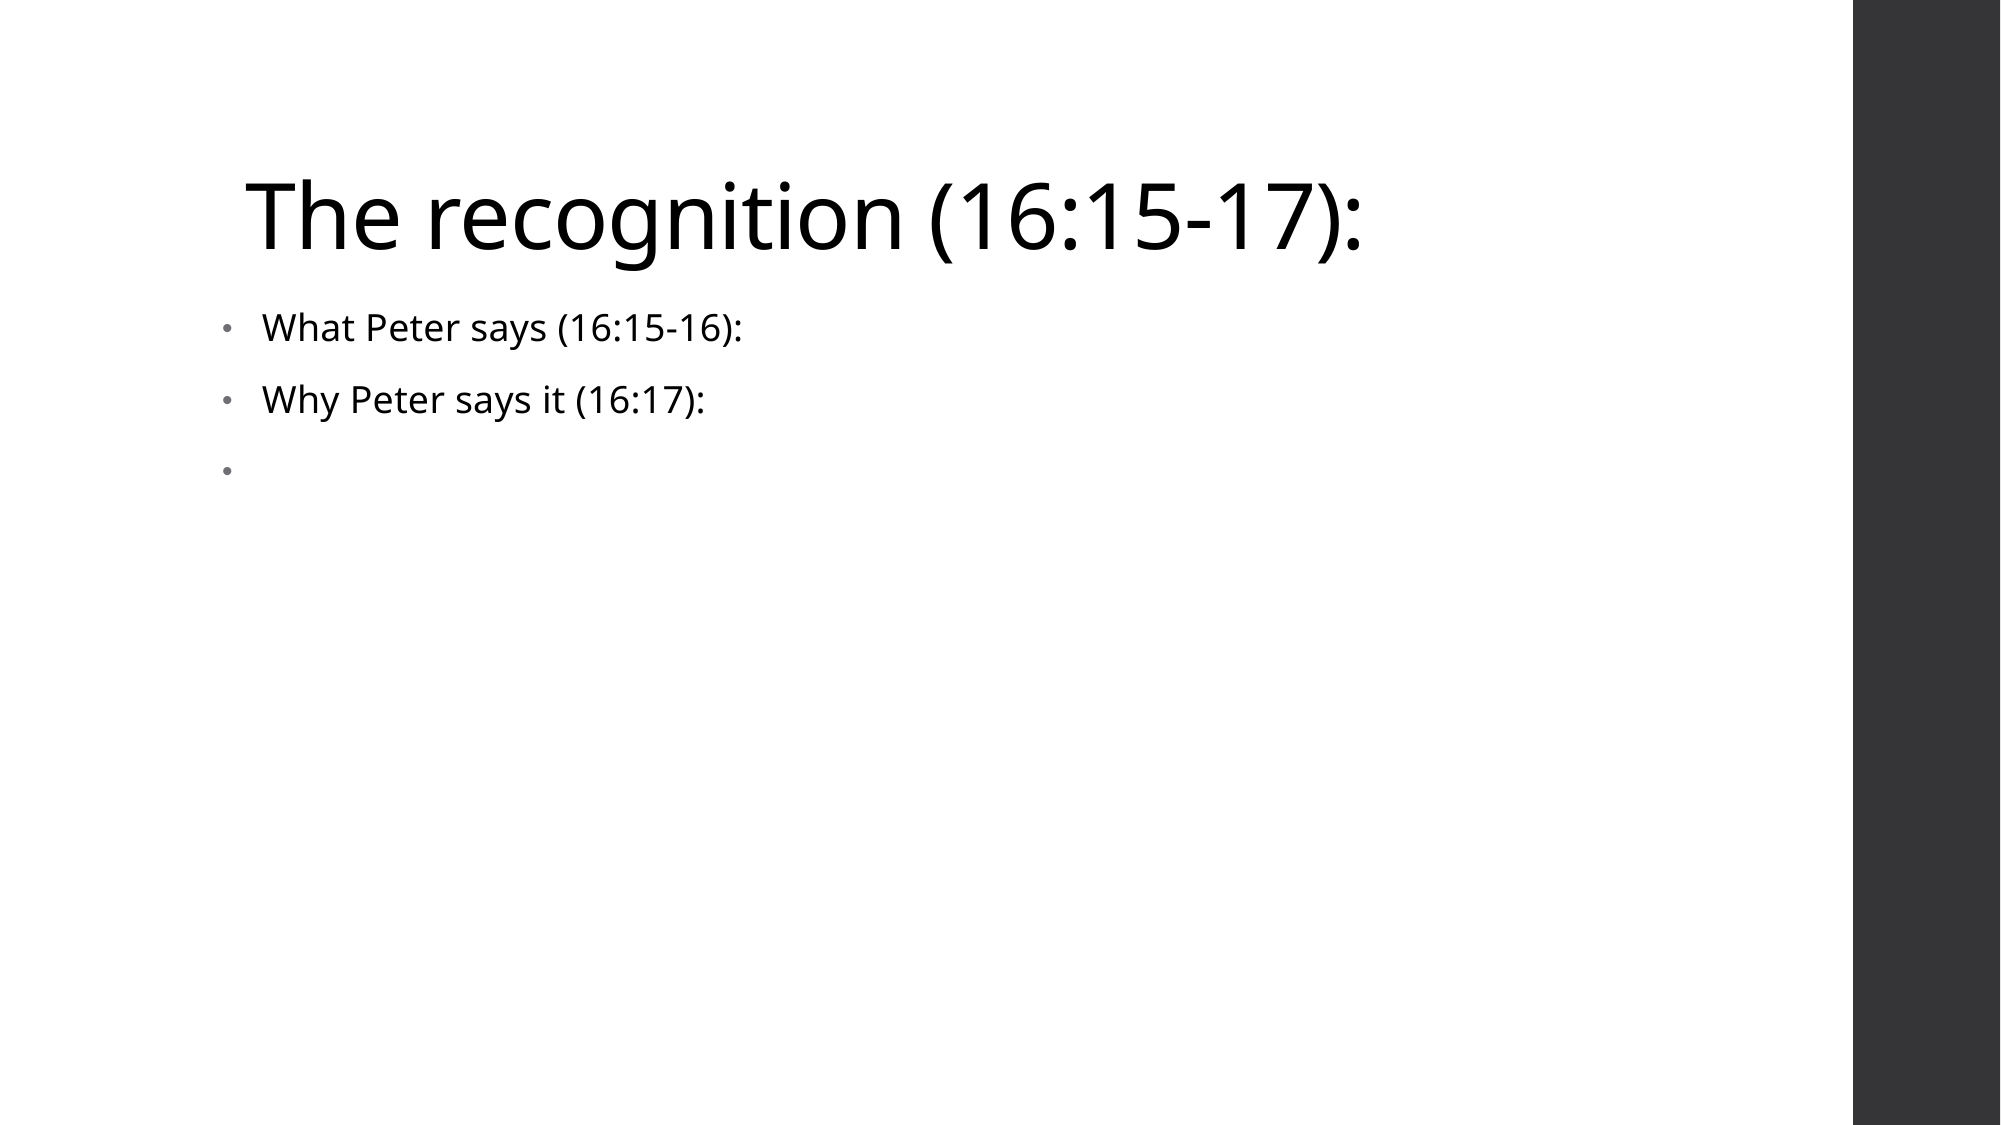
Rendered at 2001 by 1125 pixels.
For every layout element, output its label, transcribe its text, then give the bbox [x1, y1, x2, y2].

list What Peter says (16:15-16): Why Peter says it (16:17): [206, 299, 1617, 1014]
title The recognition (16:15-17): [206, 60, 1797, 278]
